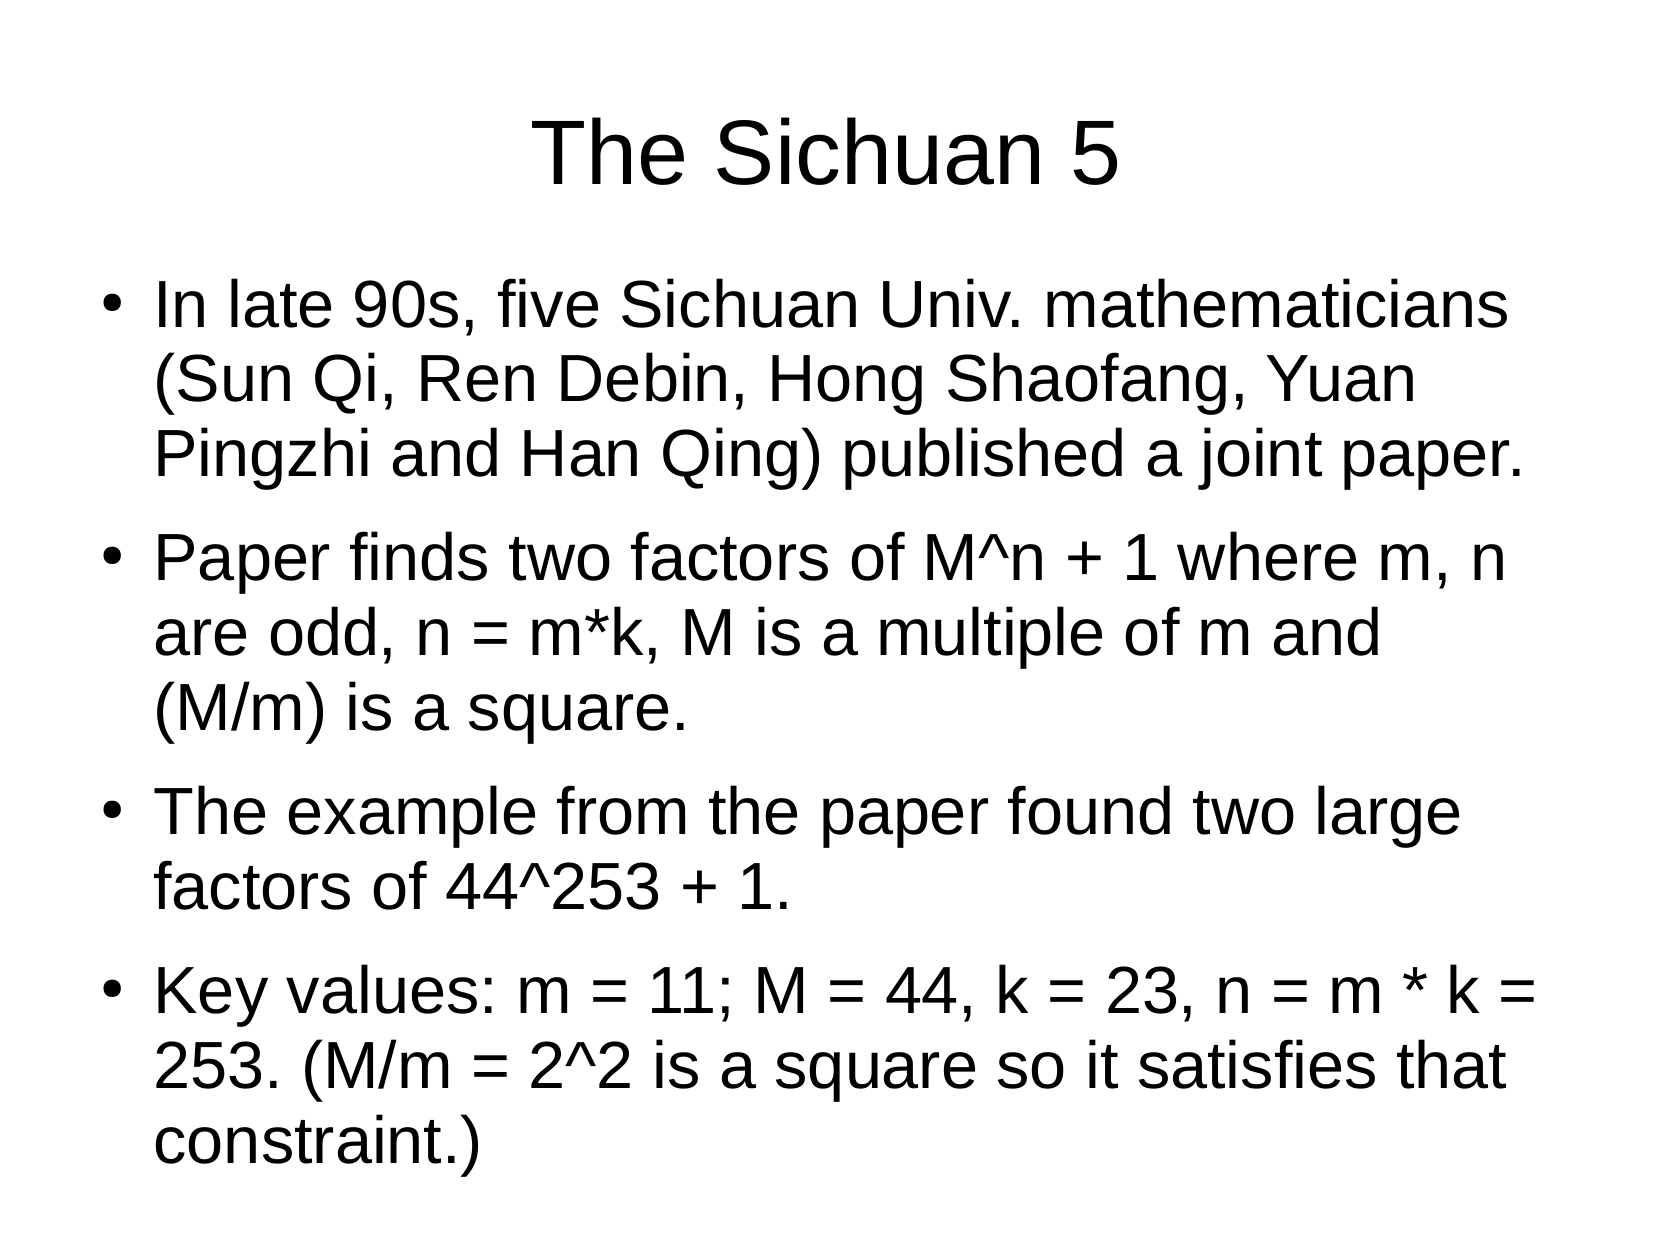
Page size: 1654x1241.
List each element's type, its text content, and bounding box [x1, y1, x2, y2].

list In late 90s, five Sichuan Univ. mathematicians (Sun Qi, Ren Debin, Hong Shaofang, Yuan Pingzhi and Han Qing) published a joint paper. Paper finds two factors of M^n + 1 where m, n are odd, n = m*k, M is a multiple of m and (M/m) is a square. The example from the paper found two large factors of 44^253 + 1. Key values: m = 11; M = 44, k = 23, n = m * k = 253. (M/m = 2^2 is a square so it satisfies that constraint.) [82, 266, 1571, 986]
title The Sichuan 5 [82, 49, 1571, 257]
